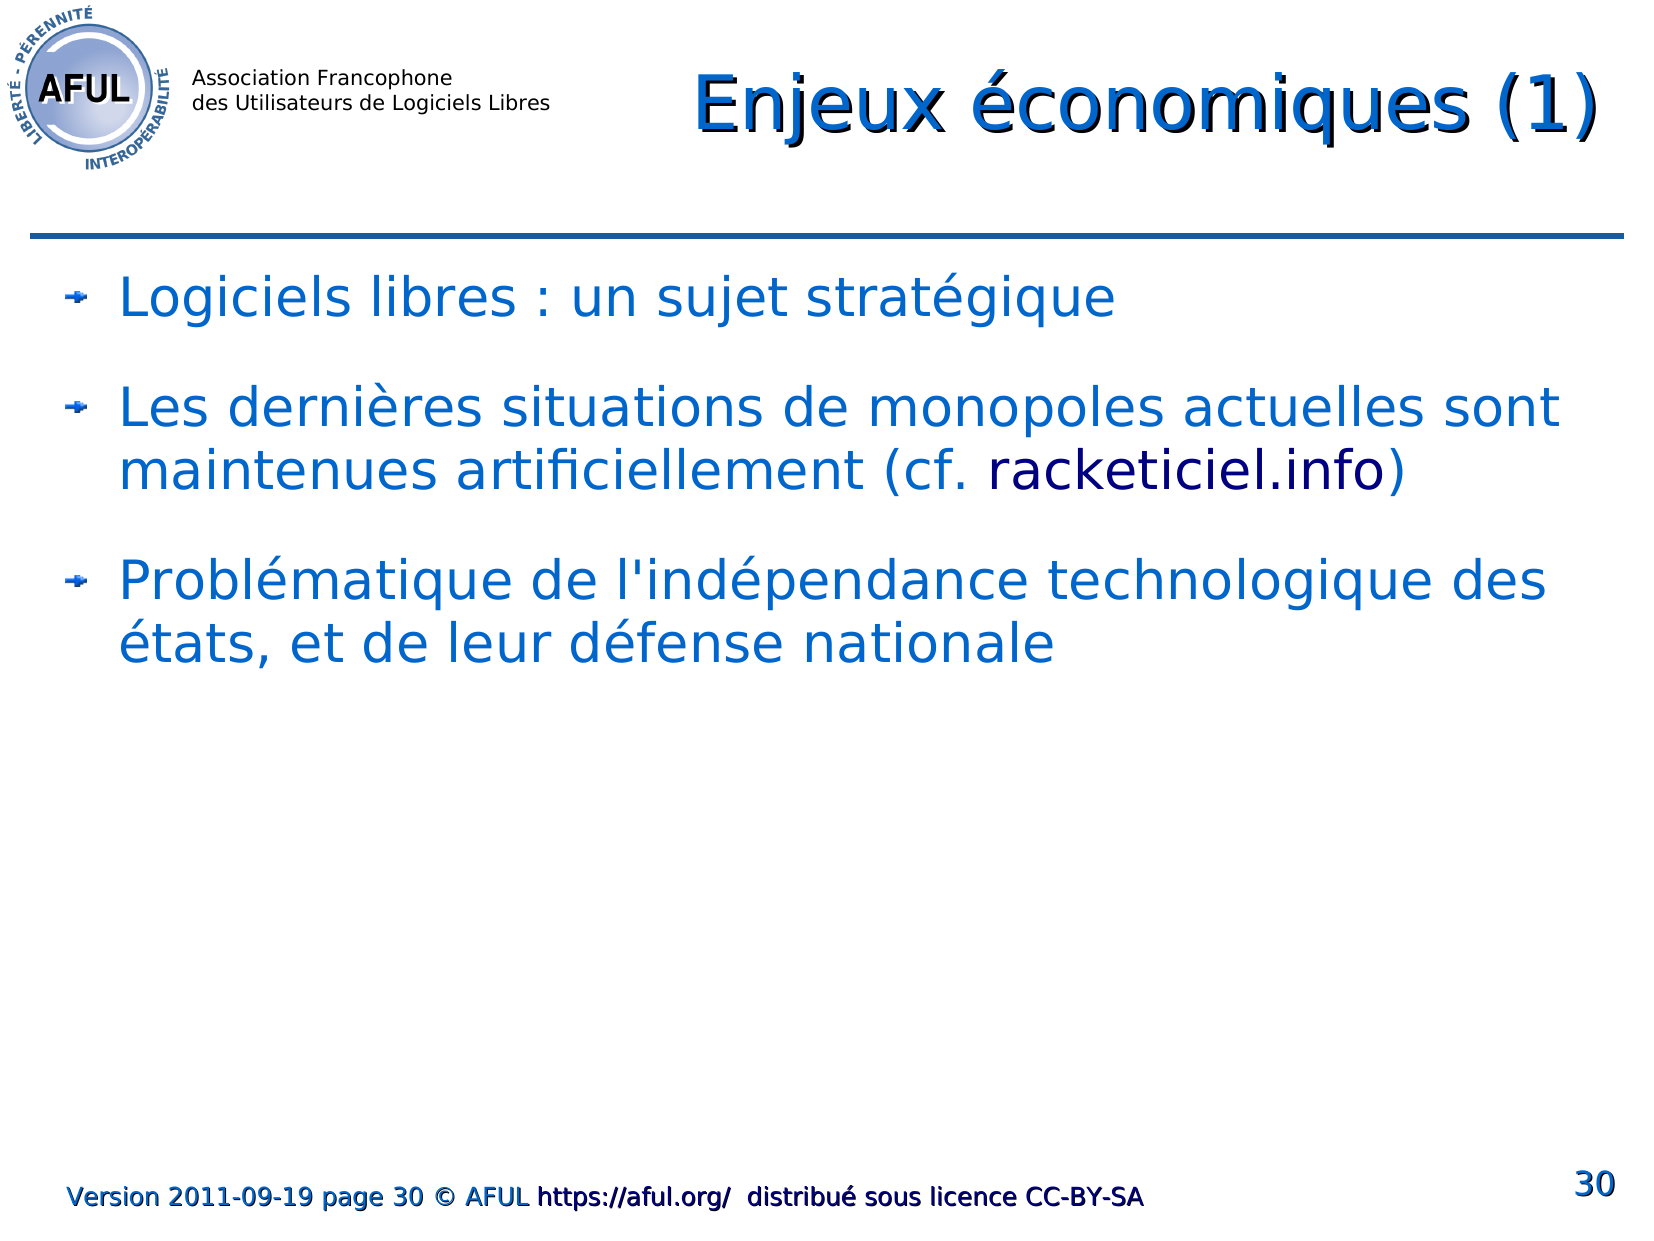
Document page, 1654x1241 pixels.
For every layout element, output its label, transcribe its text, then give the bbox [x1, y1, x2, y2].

title Enjeux économiques (1) [501, 7, 1625, 200]
picture [0, 0, 178, 178]
list Logiciels libres : un sujet stratégique Les dernières situations de monopoles actuelles sont maintenues artificiellement (cf. racketiciel.info) Problématique de l'indépendance technologique des états, et de leur défense nationale [47, 265, 1595, 1211]
